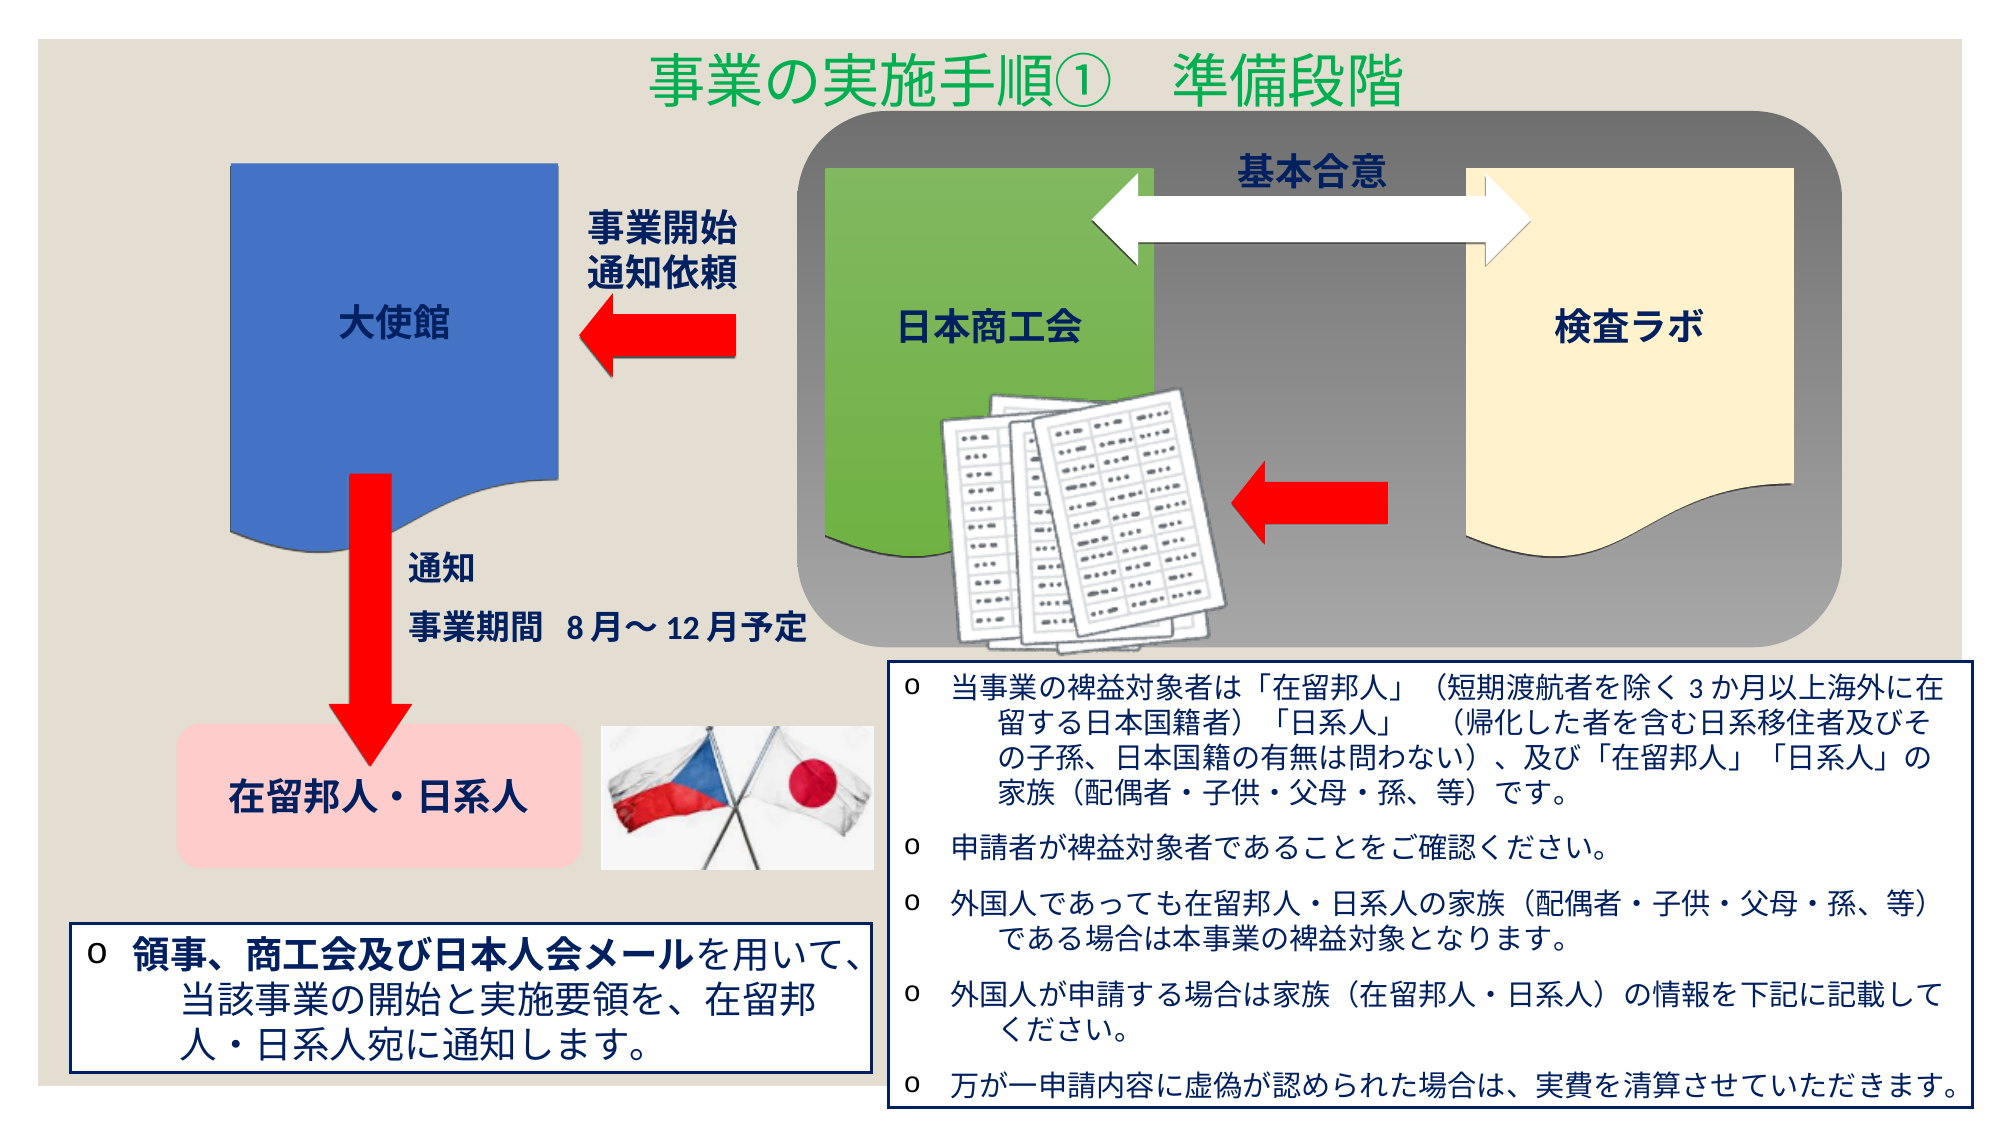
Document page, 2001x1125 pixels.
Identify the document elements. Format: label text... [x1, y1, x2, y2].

text_box [579, 312, 737, 378]
text_box 日本商工会 [825, 168, 1154, 557]
picture [601, 726, 874, 870]
text_box 在留邦人・日系人 [176, 723, 582, 869]
text_box 事業開始通知依頼 [572, 196, 780, 312]
text_box [797, 131, 1843, 648]
text_box [852, 546, 933, 648]
text_box 検査ラボ [1466, 168, 1794, 557]
text_box [328, 473, 413, 767]
picture [933, 374, 1234, 675]
text_box 通知 事業期間 8月～12月予定 [393, 539, 852, 683]
text_box 基本合意 [1222, 140, 1409, 208]
text_box 当事業の裨益対象者は「在留邦人」（短期渡航者を除く3か月以上海外に在留する日本国籍者）「日系人」 （帰化した者を含む日系移住者及びその子孫、日本国籍の有無は問わない）、及び「在留邦人」「日系人」の家族（配偶者・子供・父母・孫、等）です。 申請者が裨益対象者であることをご確認ください。 外国人であっても在留邦人・日系人の家族（配偶者・子供・父母・孫、等）である場合は本事業の裨益対象となります。 外国人が申請する場合は家族（在留邦人・日系人）の情報を下記に記載してください。 万が一申請内容に虚偽が認められた場合は、実費を清算させていただきます。 [888, 661, 1973, 1108]
text_box 大使館 [230, 163, 559, 552]
title 事業の実施手順① 準備段階 [238, 37, 1814, 131]
text_box 領事、商工会及び日本人会メールを用いて、当該事業の開始と実施要領を、在留邦人・日系人宛に通知します。 [70, 923, 872, 1073]
